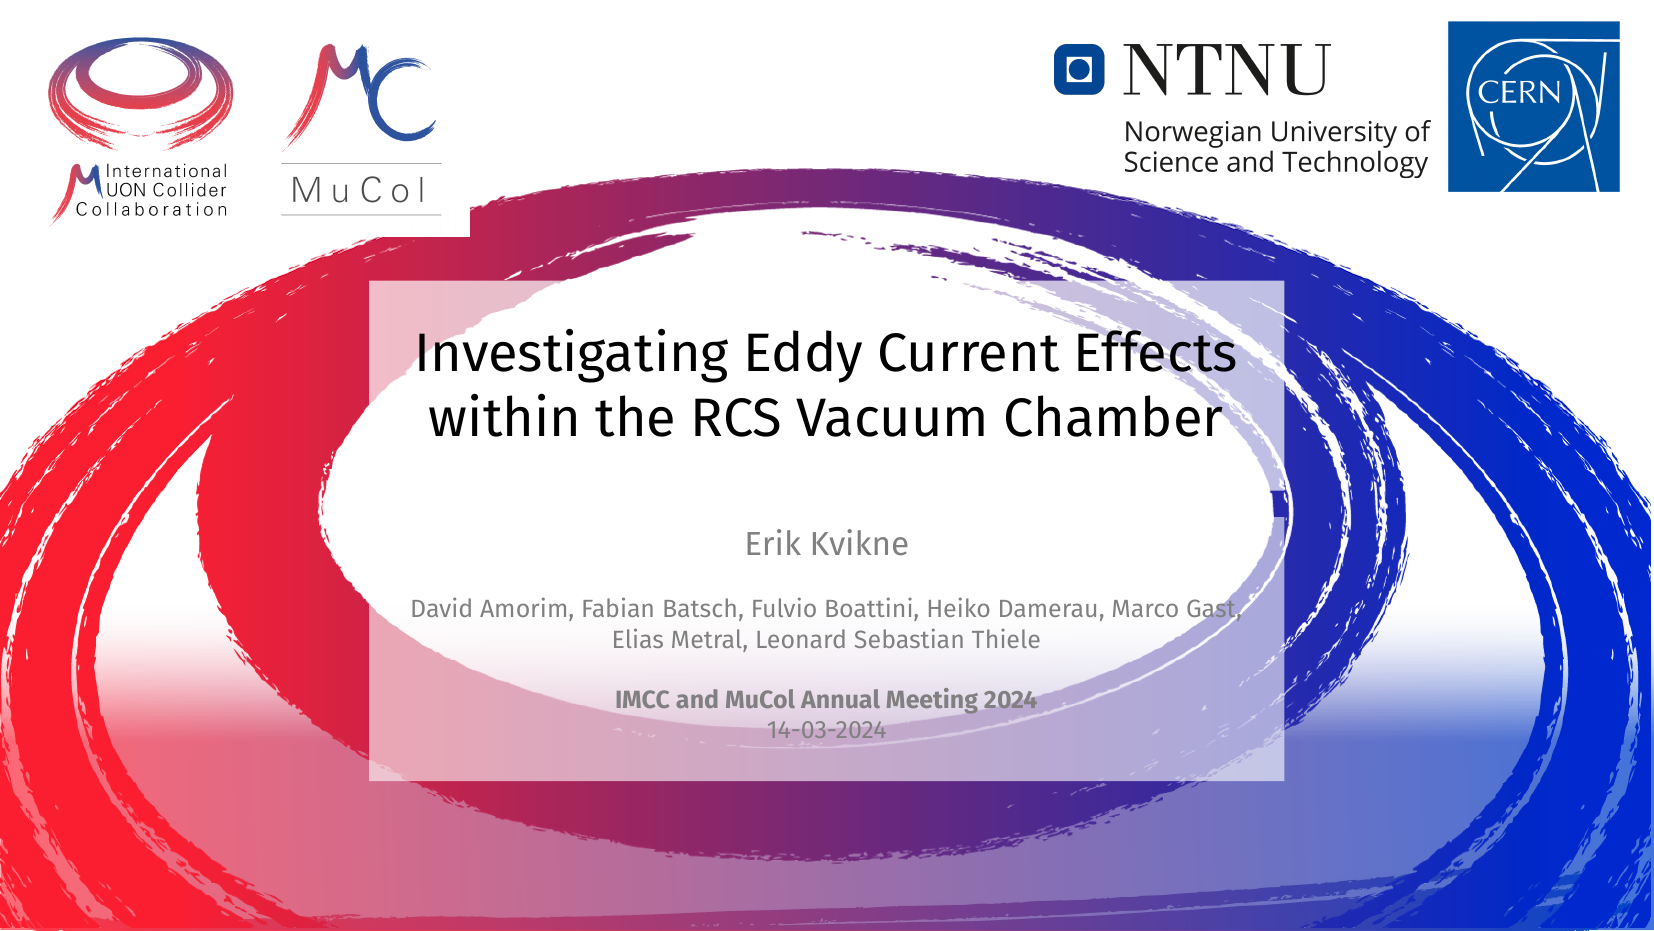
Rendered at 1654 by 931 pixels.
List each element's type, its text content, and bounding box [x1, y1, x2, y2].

text_box Erik Kvikne David Amorim, Fabian Batsch, Fulvio Boattini, Heiko Damerau, Marco Gast, Elias Metral, Leonard Sebastian Thiele IMCC and MuCol Annual Meeting 2024 14-03-2024 [369, 517, 1285, 754]
subtitle Investigating Eddy Current Effects within the RCS Vacuum Chamber [369, 280, 1285, 491]
picture [0, 0, 1654, 931]
